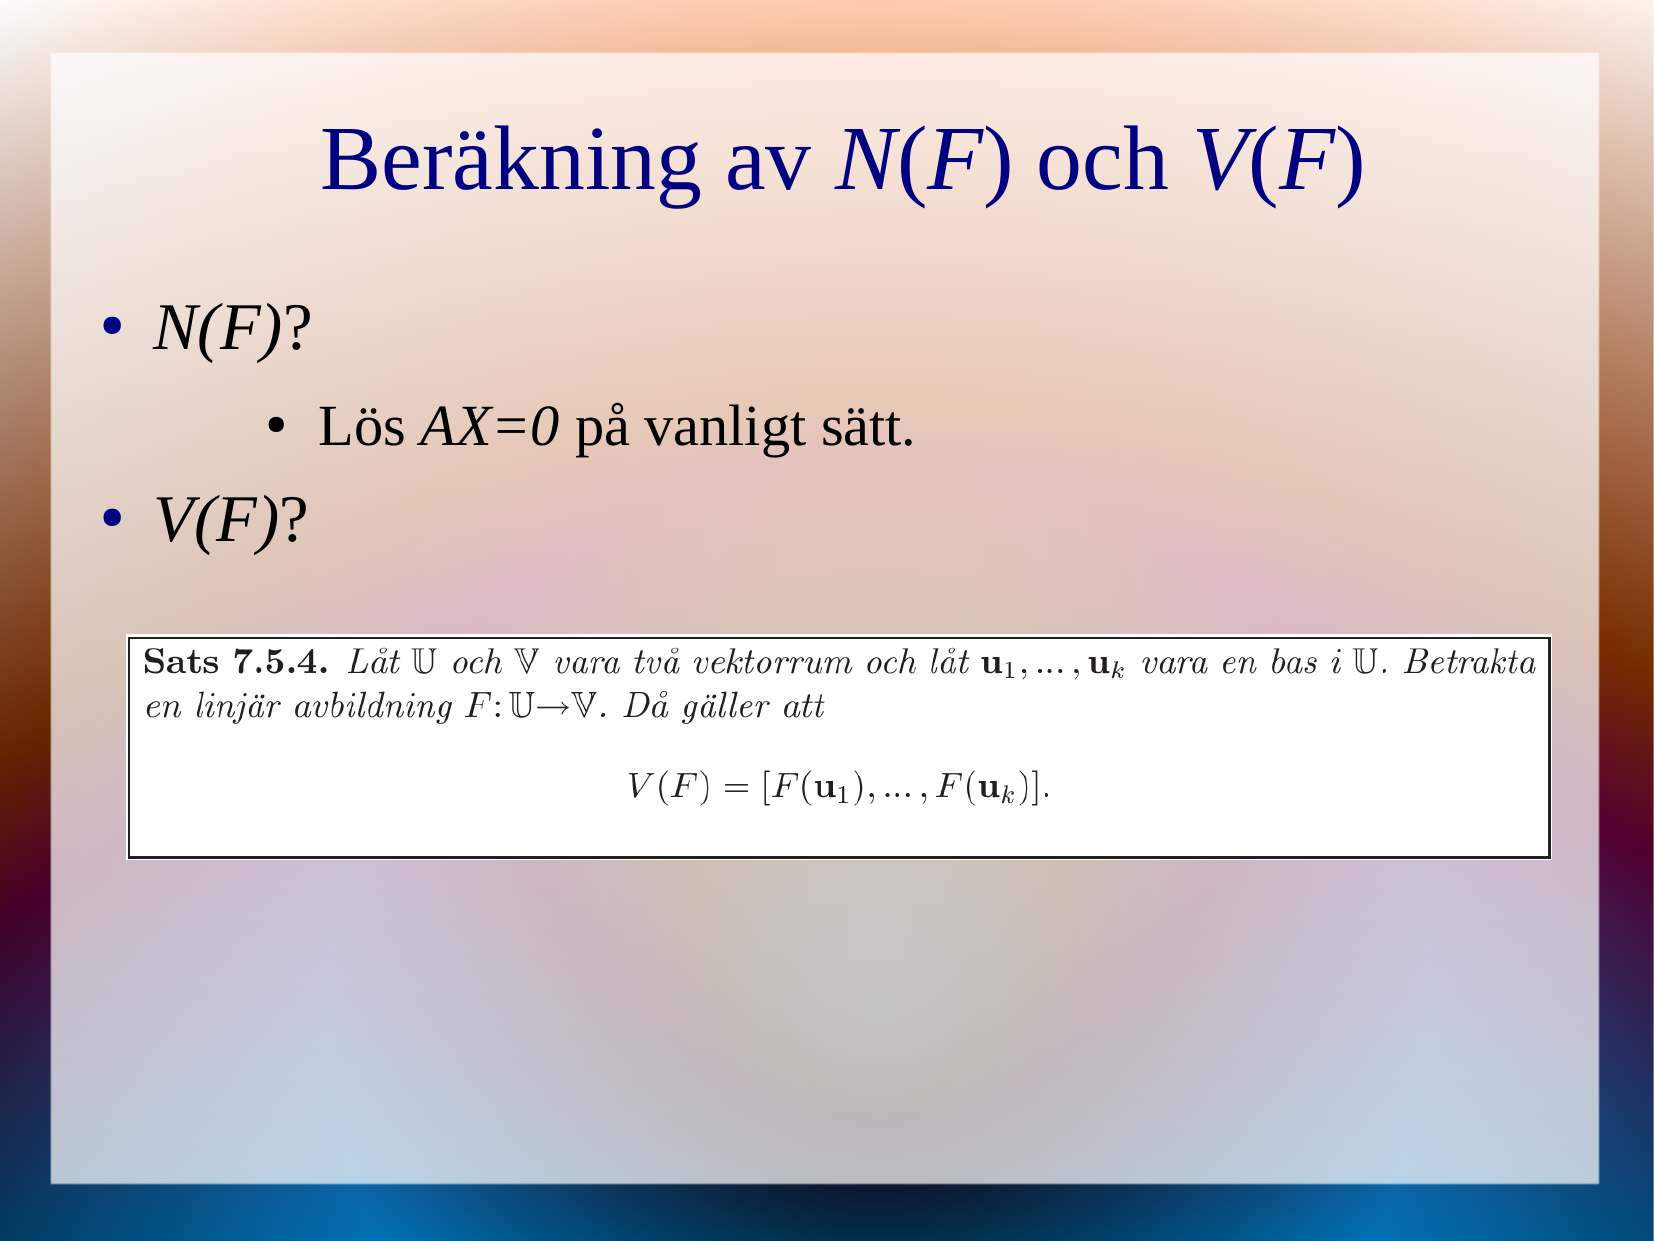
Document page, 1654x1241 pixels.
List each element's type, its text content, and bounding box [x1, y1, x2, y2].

list N(F)? Lös AX=0 på vanligt sätt. V(F)? [82, 290, 1571, 1019]
title Beräkning av N(F) och V(F) [82, 62, 1571, 256]
picture [0, 0, 1654, 1241]
